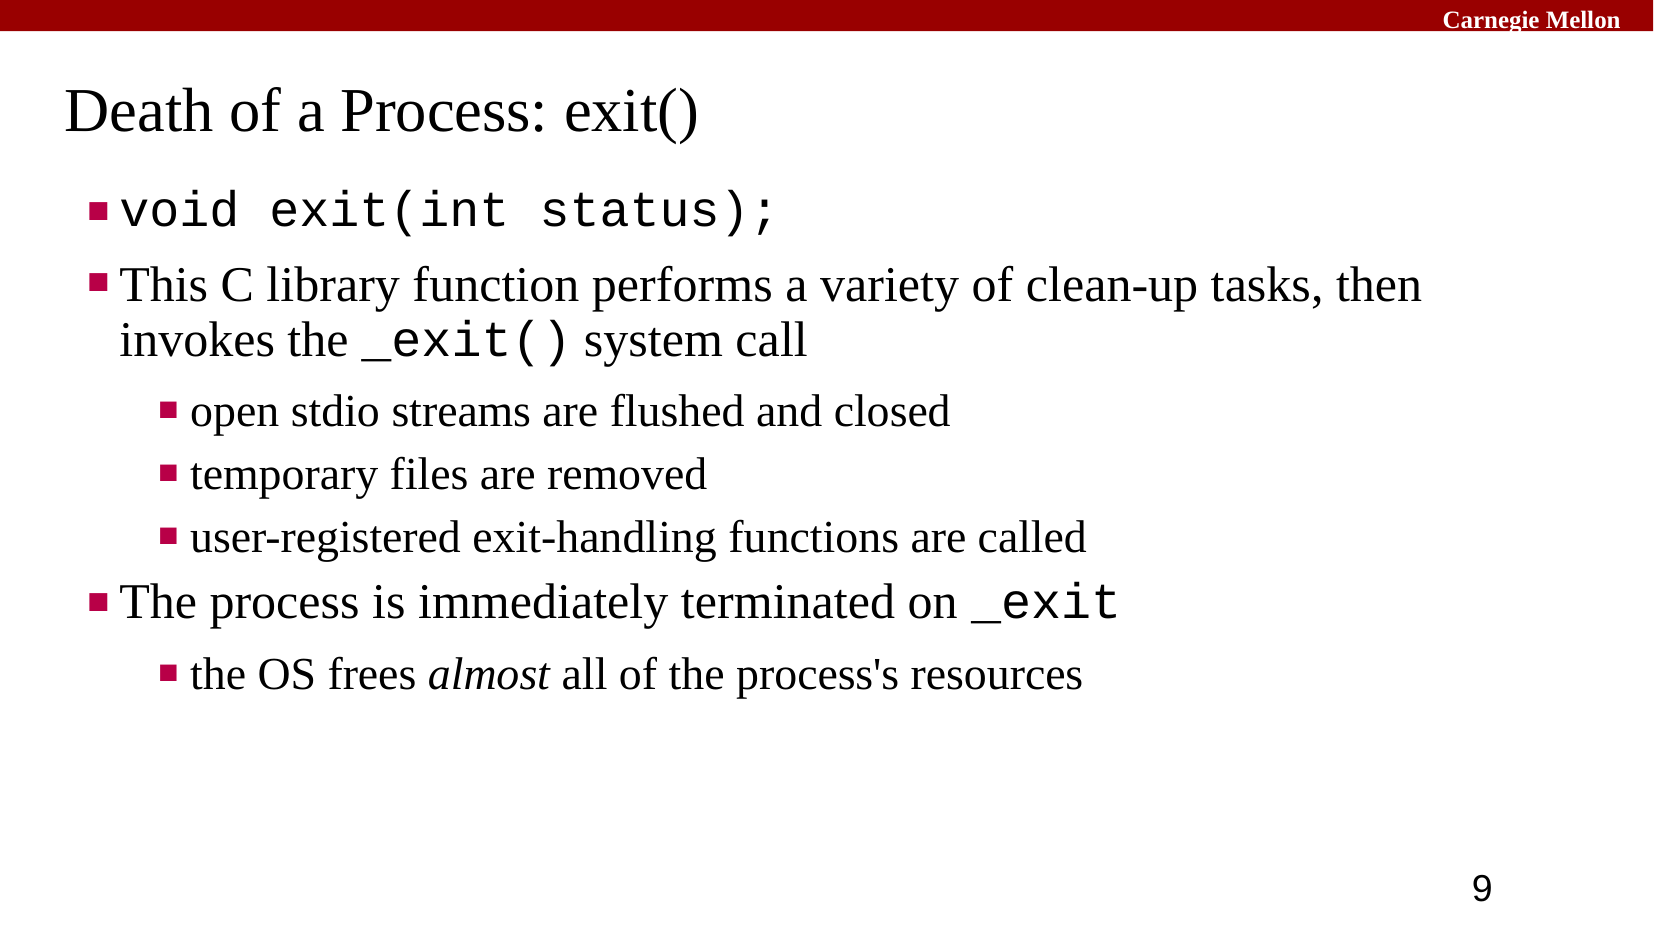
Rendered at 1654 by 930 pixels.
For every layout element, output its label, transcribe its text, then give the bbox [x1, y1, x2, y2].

title Death of a Process: exit() [64, 58, 1576, 163]
list void exit(int status); This C library function performs a variety of clean-up tasks, then invokes the _exit() system call open stdio streams are flushed and closed temporary files are removed user-registered exit-handling functions are called The process is immediately terminated on _exit the OS frees almost all of the process's resources [71, 184, 1576, 859]
